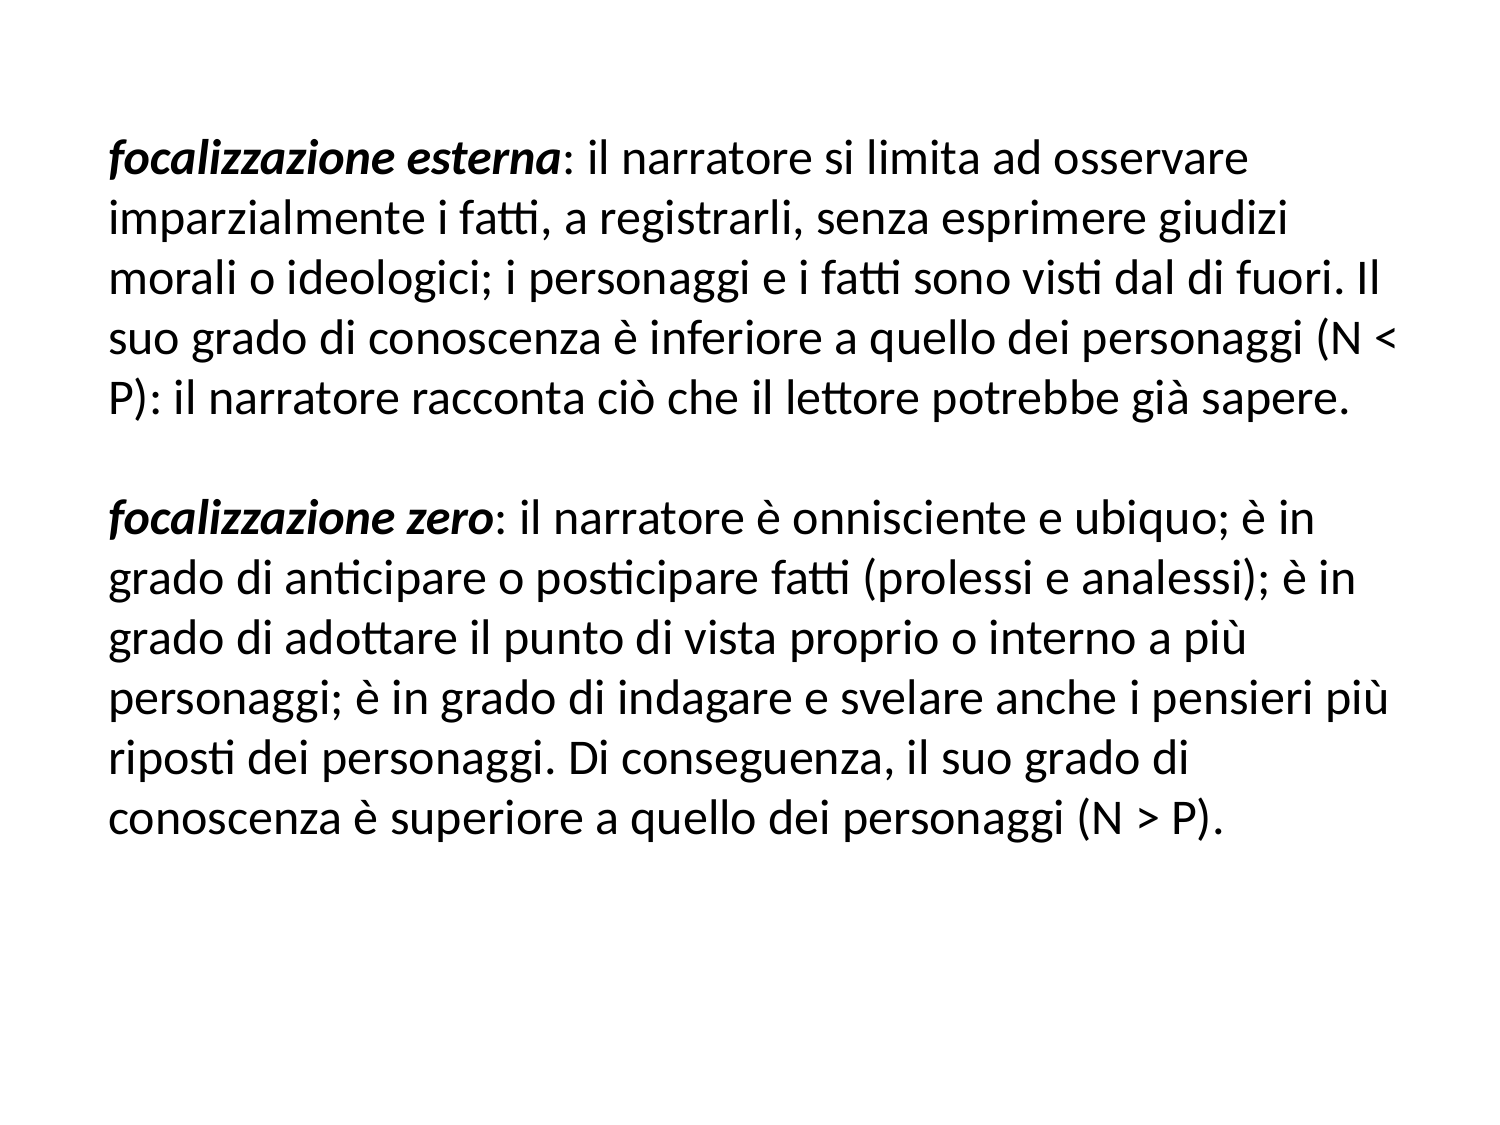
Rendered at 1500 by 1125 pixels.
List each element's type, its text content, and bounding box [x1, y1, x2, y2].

text_box focalizzazione esterna: il narratore si limita ad osservare imparzialmente i fatti, a registrarli, senza esprimere giudizi morali o ideologici; i personaggi e i fatti sono visti dal di fuori. Il suo grado di conoscenza è inferiore a quello dei personaggi (N < P): il narratore racconta ciò che il lettore potrebbe già sapere. focalizzazione zero: il narratore è onnisciente e ubiquo; è in grado di anticipare o posticipare fatti (prolessi e analessi); è in grado di adottare il punto di vista proprio o interno a più personaggi; è in grado di indagare e svelare anche i pensieri più riposti dei personaggi. Di conseguenza, il suo grado di conoscenza è superiore a quello dei personaggi (N > P). [93, 117, 1442, 852]
